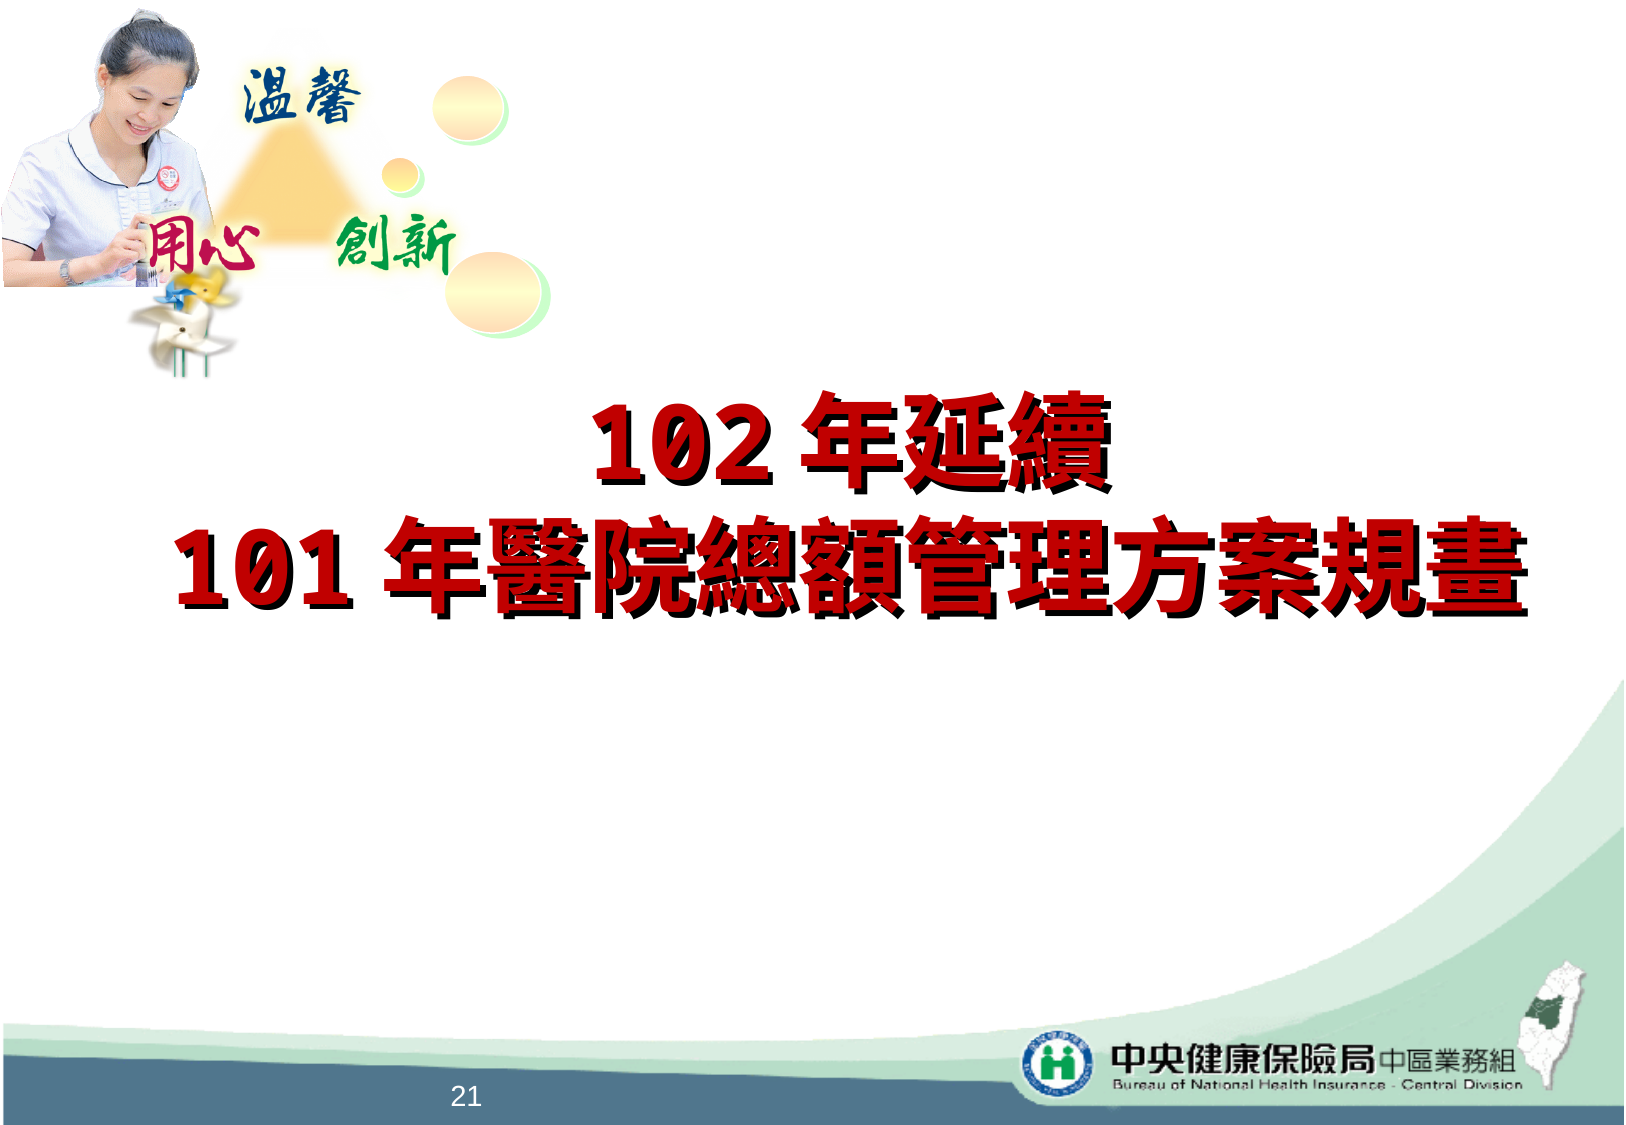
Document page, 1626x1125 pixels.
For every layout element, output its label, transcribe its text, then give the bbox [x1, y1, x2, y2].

text_box [435, 1065, 815, 1125]
title 102年延續 101年醫院總額管理方案規畫 [132, 351, 1563, 774]
